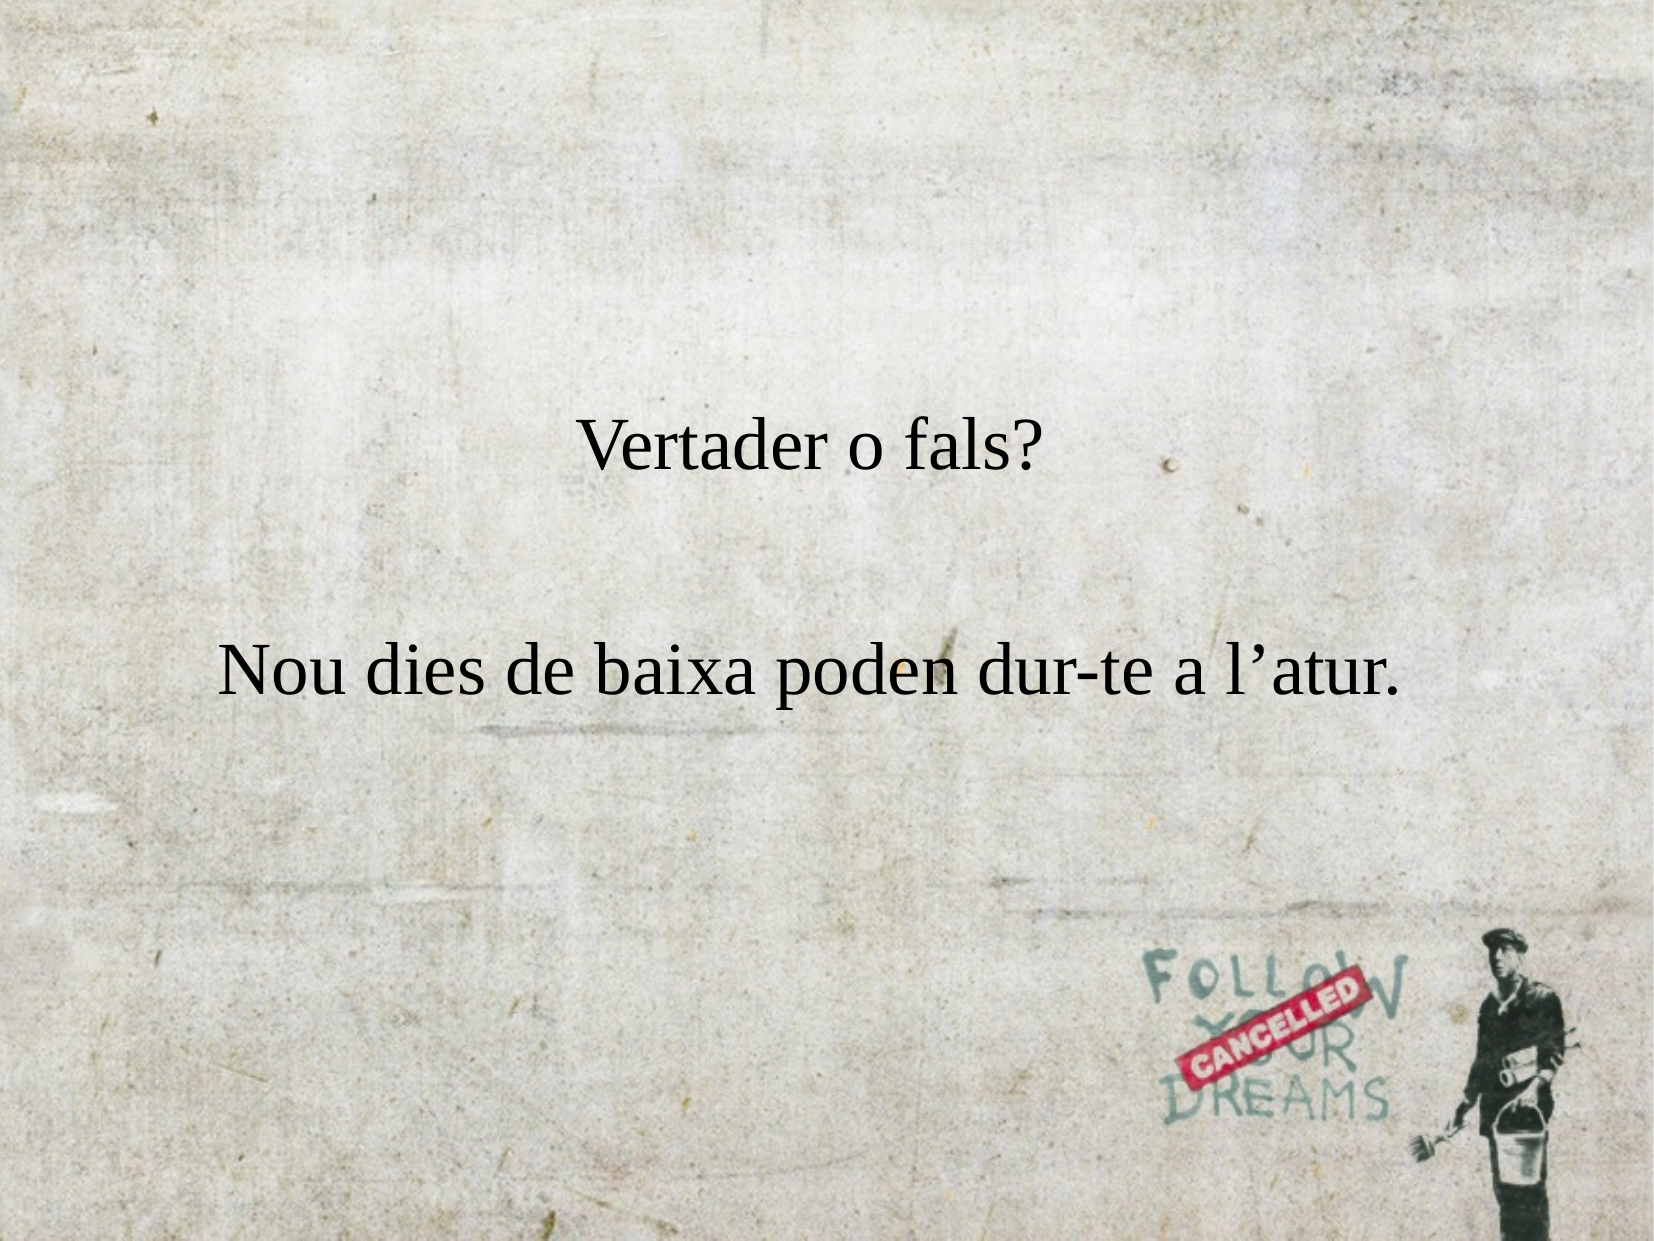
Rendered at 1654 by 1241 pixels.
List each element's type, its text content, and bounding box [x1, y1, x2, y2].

picture [0, 0, 1654, 1241]
list Vertader o fals? Nou dies de baixa poden dur-te a l’atur. [82, 290, 1538, 1010]
